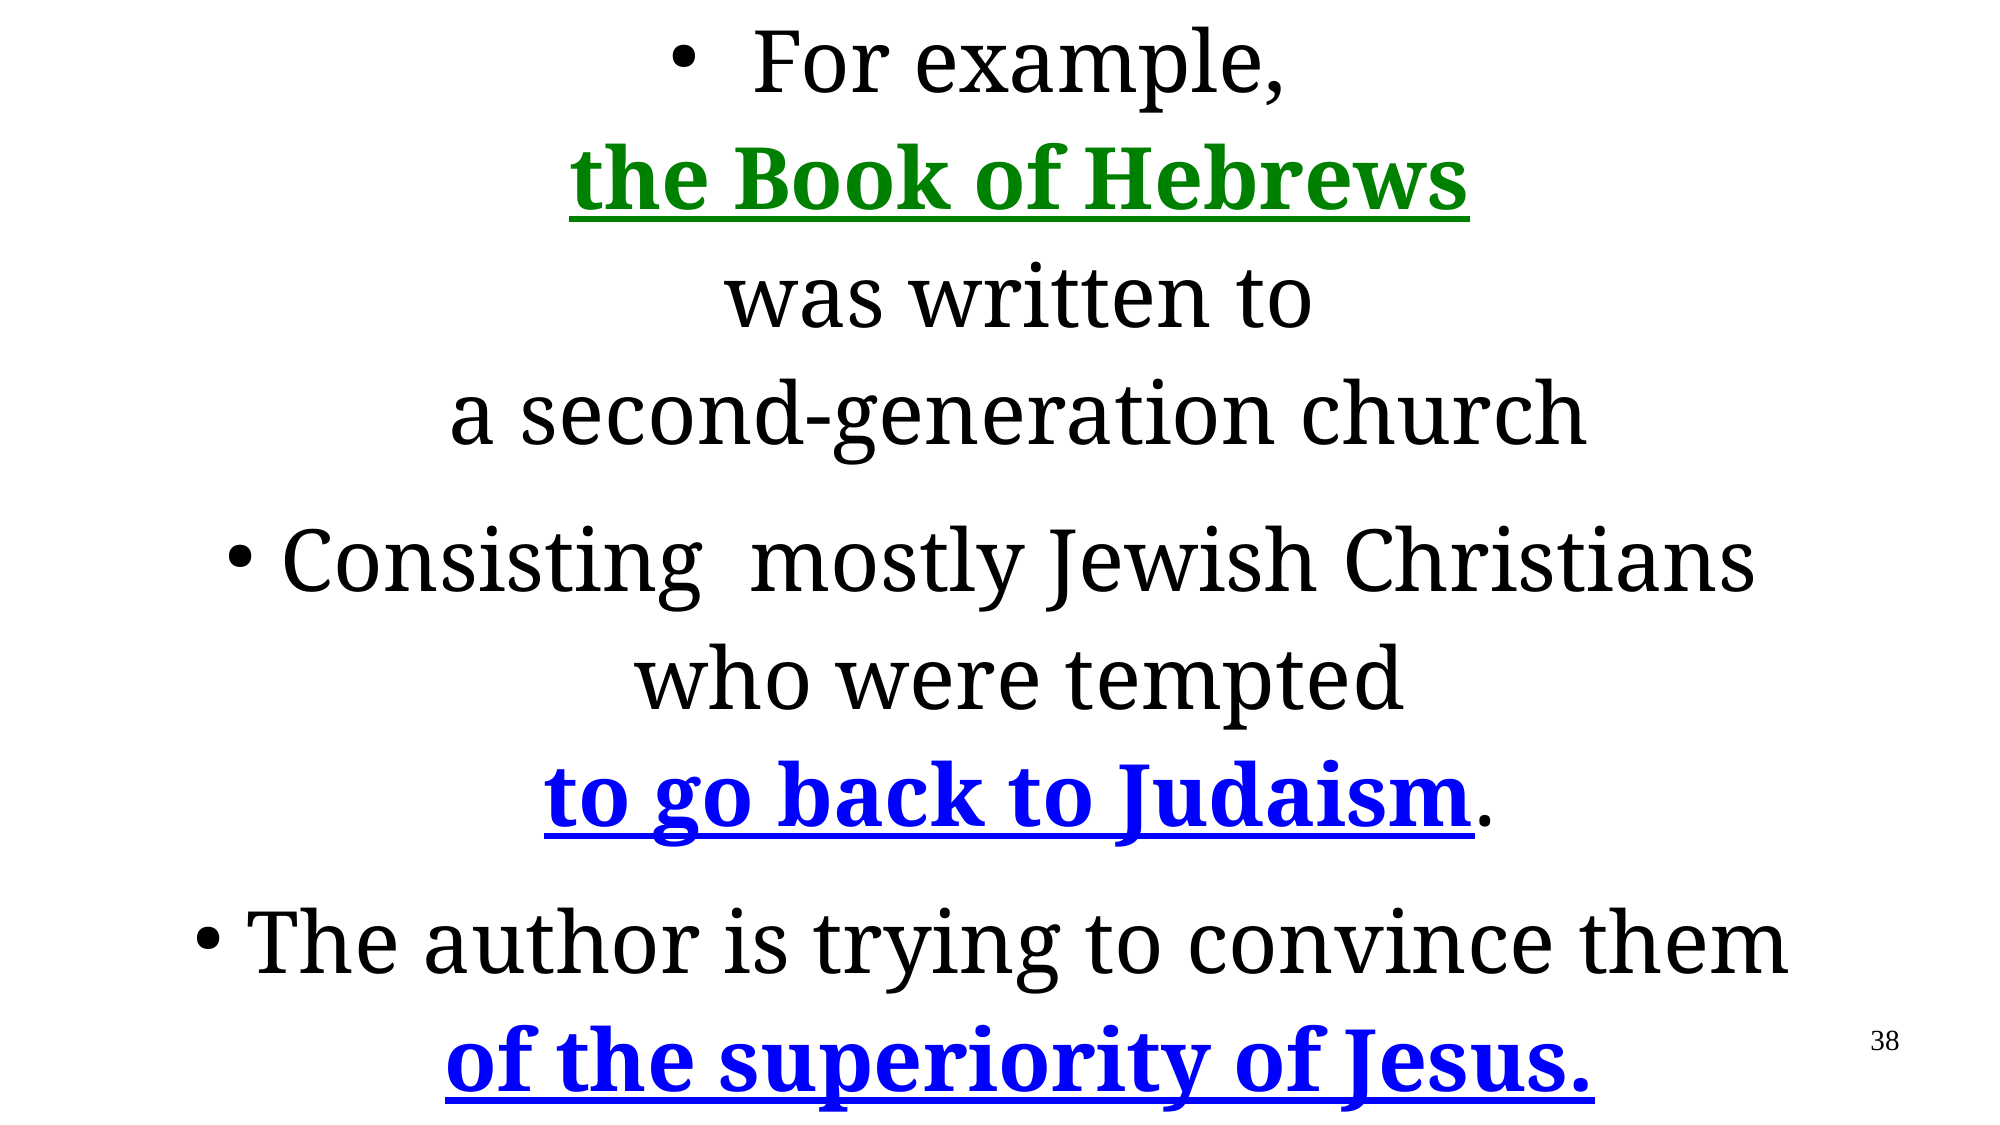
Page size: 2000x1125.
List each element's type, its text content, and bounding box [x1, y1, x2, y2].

list For example, the Book of Hebrews was written to a second-generation church Consisting mostly Jewish Christians who were tempted to go back to Judaism. The author is trying to convince them of the superiority of Jesus. [0, 0, 1996, 1123]
